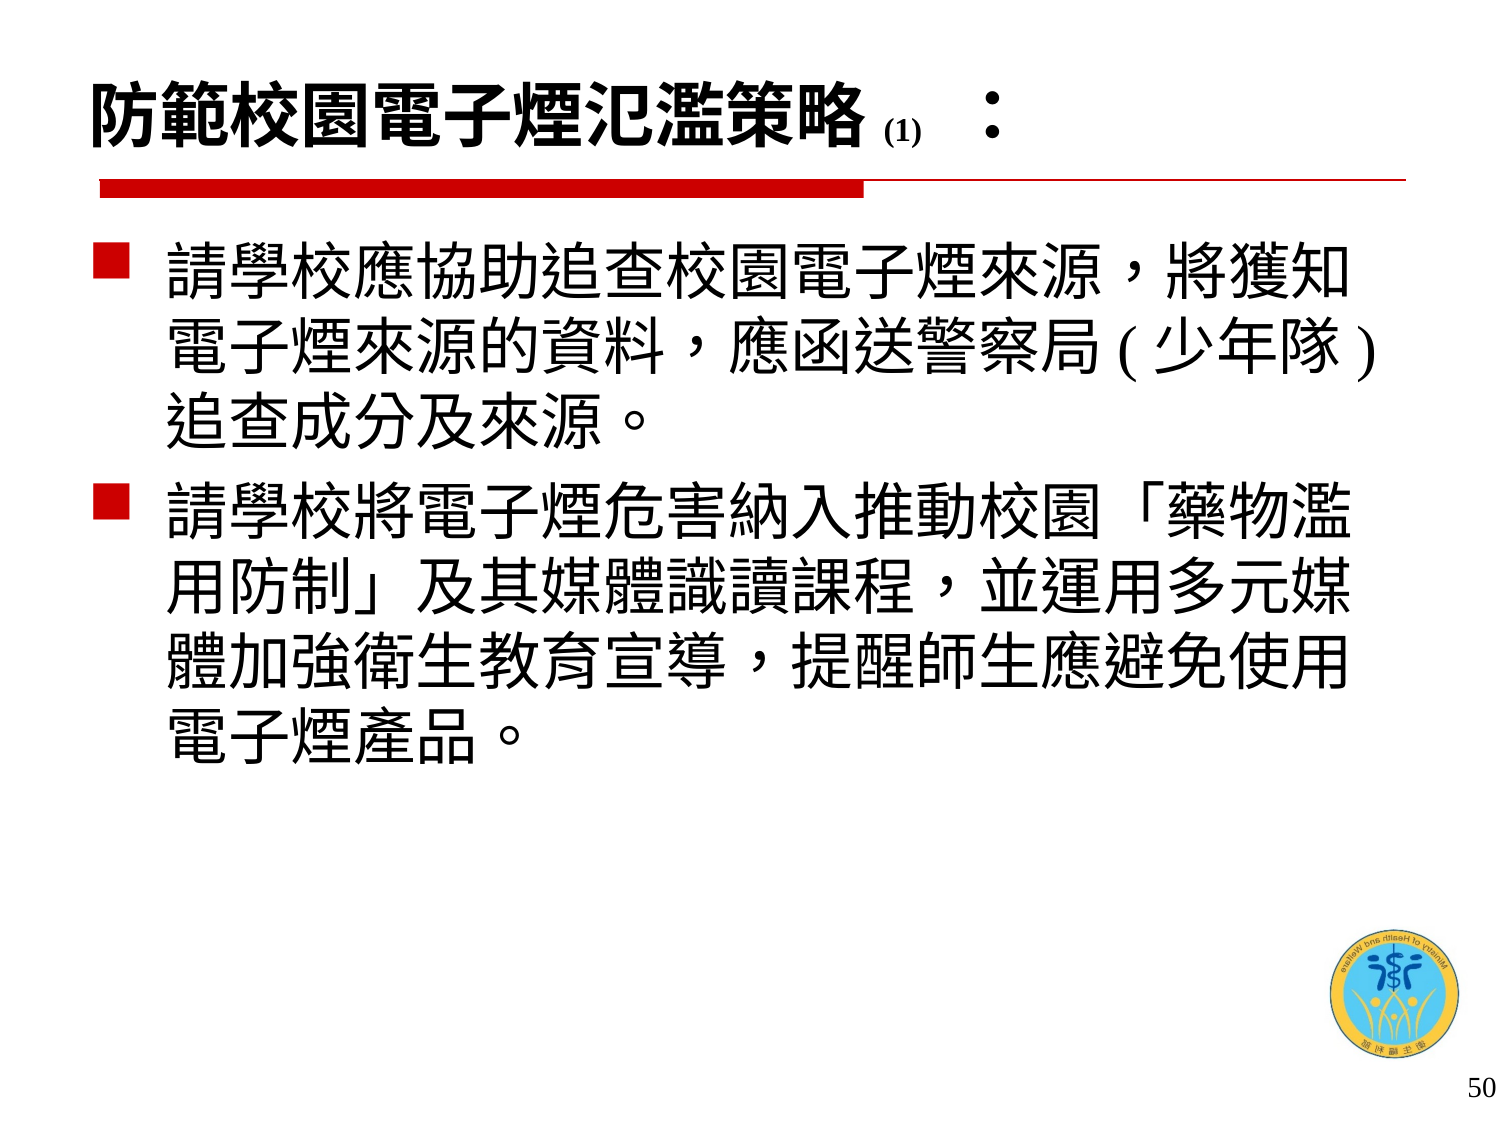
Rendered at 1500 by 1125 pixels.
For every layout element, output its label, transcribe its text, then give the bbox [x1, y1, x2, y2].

list 請學校應協助追查校園電子煙來源，將獲知電子煙來源的資料，應函送警察局(少年隊)追查成分及來源。 請學校將電子煙危害納入推動校園「藥物濫用防制」及其媒體識讀課程，並運用多元媒體加強衛生教育宣導，提醒師生應避免使用電子煙產品。 [73, 224, 1414, 1046]
title 防範校園電子煙氾濫策略(1) ： [73, 50, 1451, 164]
picture [1324, 927, 1468, 1062]
text_box <編號> [1375, 1060, 1500, 1125]
